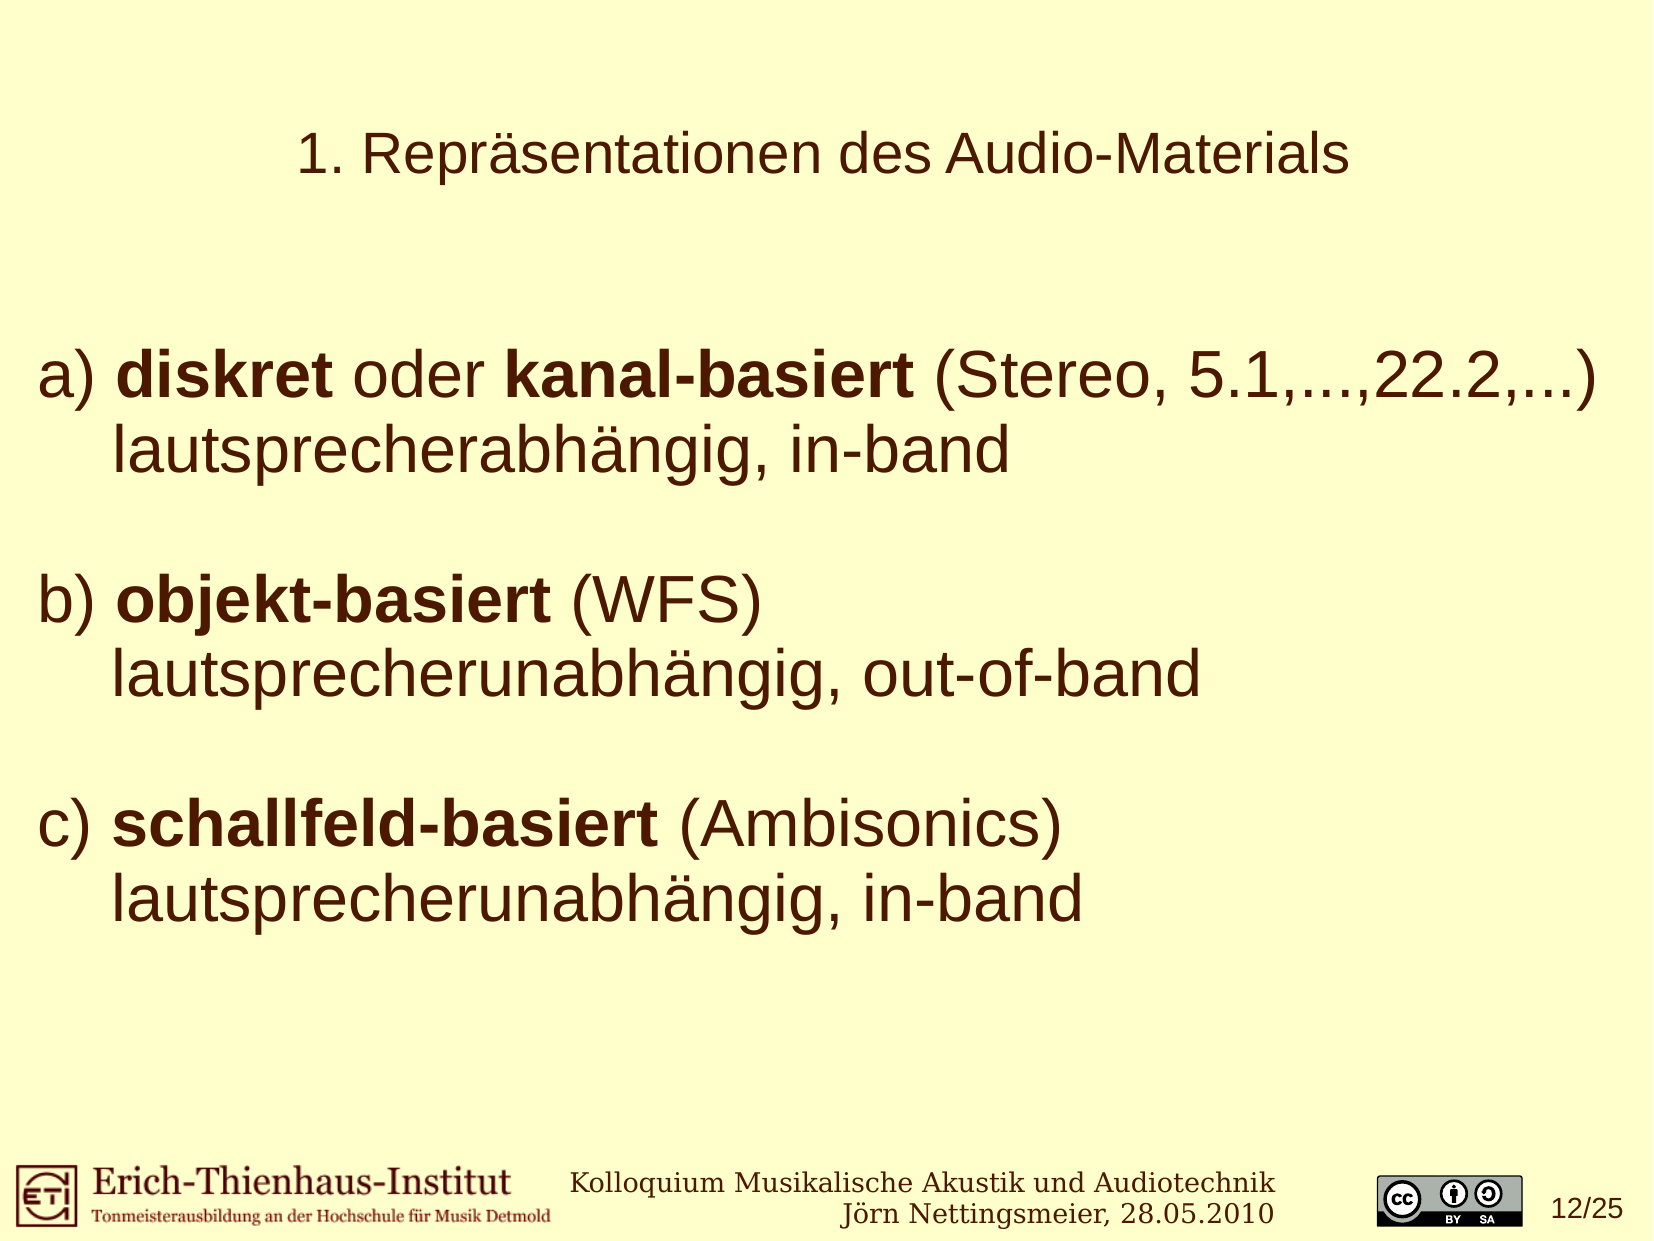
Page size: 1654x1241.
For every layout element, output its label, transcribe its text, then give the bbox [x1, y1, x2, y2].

title 1. Repräsentationen des Audio-Materials [37, 49, 1612, 257]
subtitle a) diskret oder kanal-basiert (Stereo, 5.1,...,22.2,...) lautsprecherabhängig, in-band b) objekt-basiert (WFS) lautsprecherunabhängig, out-of-band c) schallfeld-basiert (Ambisonics) lautsprecherunabhängig, in-band [37, 301, 1612, 1121]
